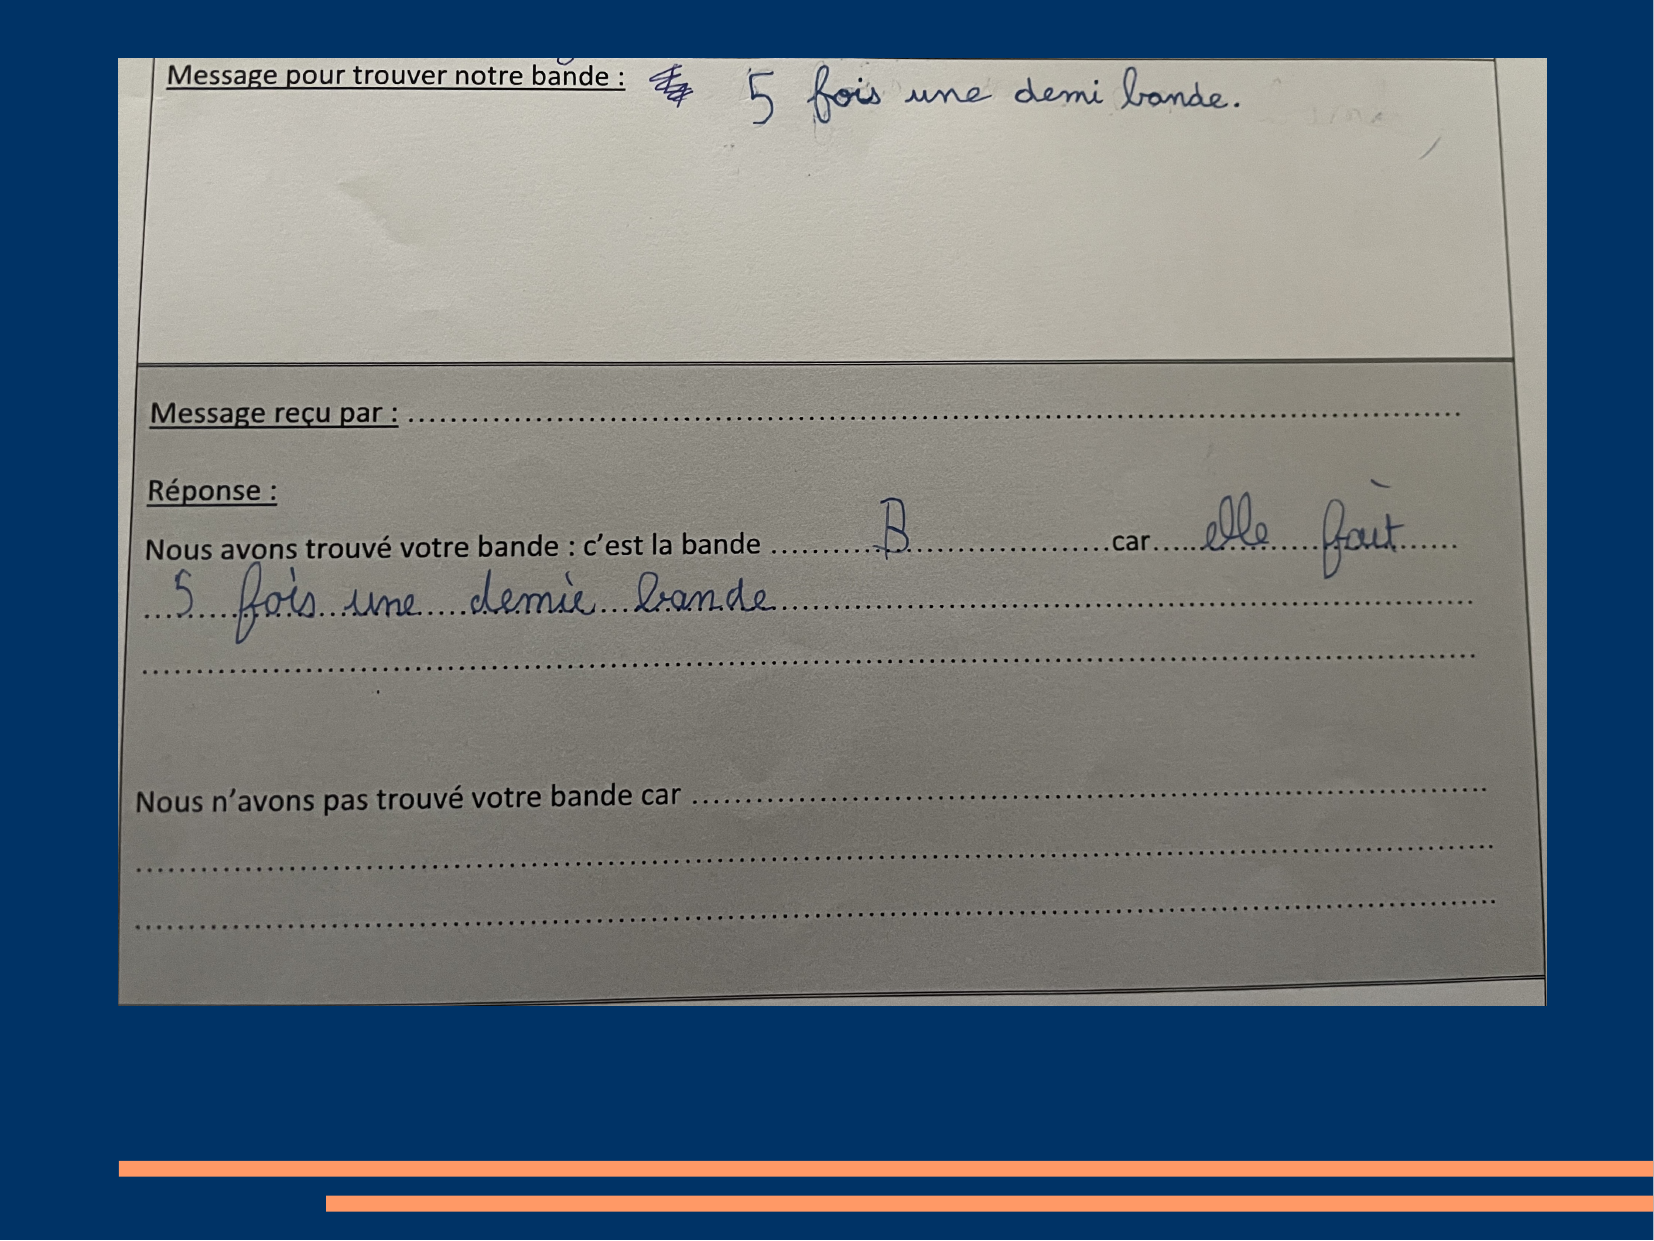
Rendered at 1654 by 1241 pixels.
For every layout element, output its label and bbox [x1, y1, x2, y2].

picture [118, 58, 1547, 1006]
